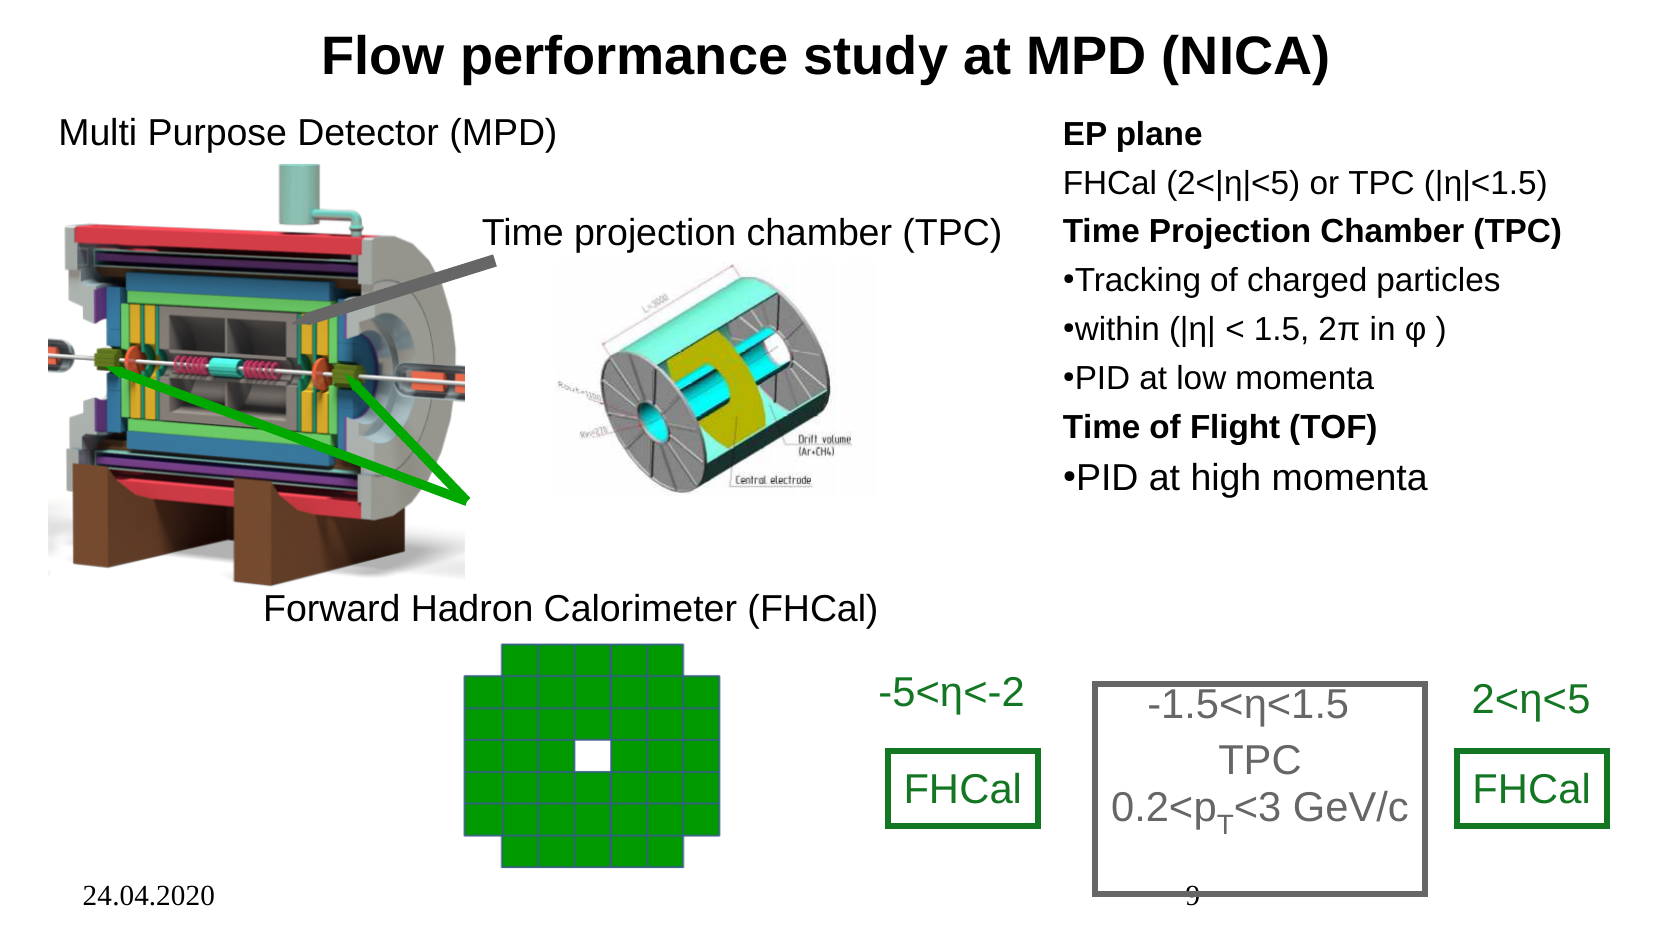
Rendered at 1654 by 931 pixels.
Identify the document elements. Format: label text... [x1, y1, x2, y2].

text_box Forward Hadron Calorimeter (FHCal) [248, 580, 745, 680]
text_box [1185, 847, 1571, 912]
picture [531, 255, 877, 505]
text_box -5<η<-2 [863, 661, 1040, 723]
text_box FHCal [1456, 751, 1607, 827]
title Flow performance study at MPD (NICA) [9, 4, 1645, 101]
text_box Time projection chamber (TPC) [467, 203, 1023, 261]
picture [48, 161, 465, 591]
picture [445, 638, 745, 873]
text_box TPC 0.2<pT<3 GeV/c [1095, 683, 1426, 894]
text_box 24.04.2020 [82, 847, 468, 912]
text_box -1.5<η<1.5 [1132, 673, 1365, 735]
text_box EP plane FHCal (2<|η|<5) or TPC (|η|<1.5) Time Projection Chamber (TPC) Tracking of charged particles within (|η| < 1.5, 2π in φ ) PID at low momenta Time of Flight (TOF) PID at high momenta [1048, 108, 1614, 572]
text_box Multi Purpose Detector (MPD) [43, 103, 574, 161]
text_box 2<η<5 [1456, 668, 1606, 731]
text_box FHCal [887, 751, 1038, 827]
